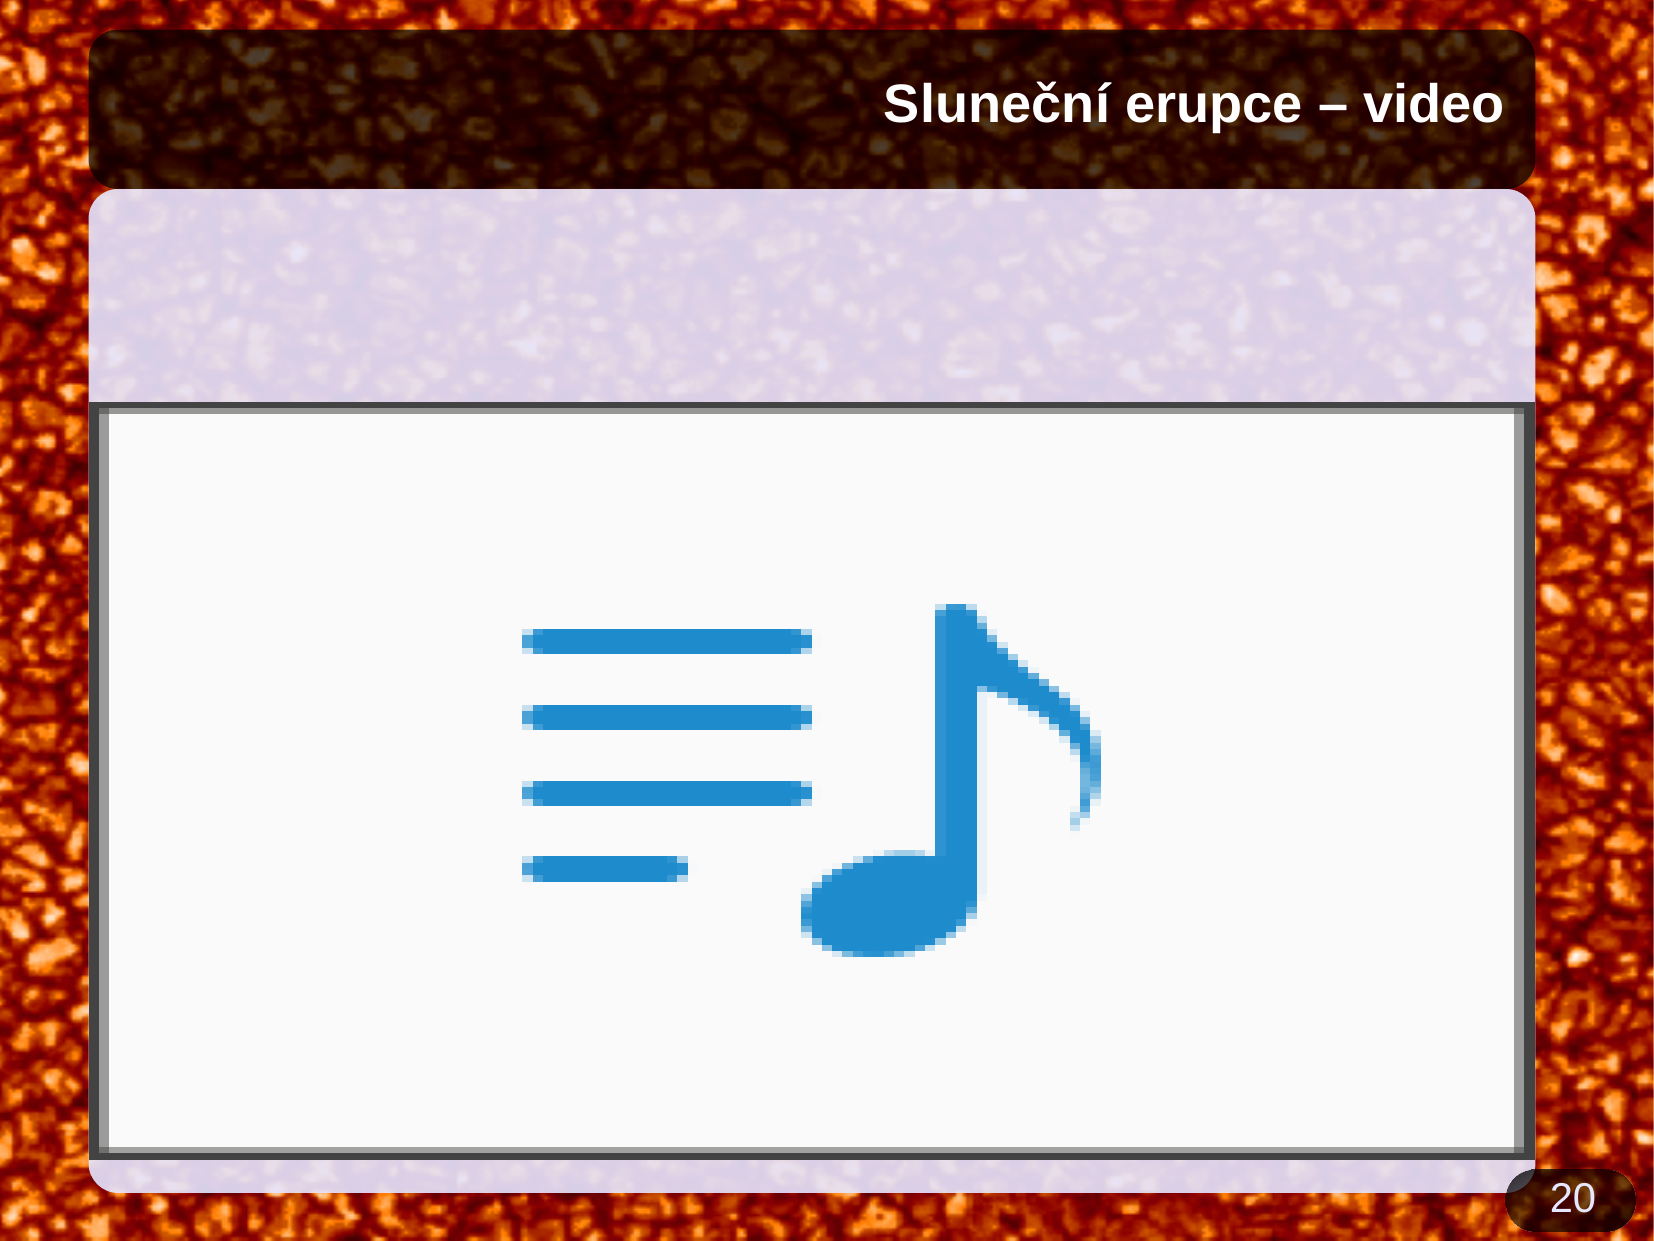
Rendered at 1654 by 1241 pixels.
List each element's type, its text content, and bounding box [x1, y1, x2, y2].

title Sluneční erupce – video [118, 59, 1506, 148]
picture [0, 0, 1654, 1241]
text_box [88, 401, 1536, 1161]
